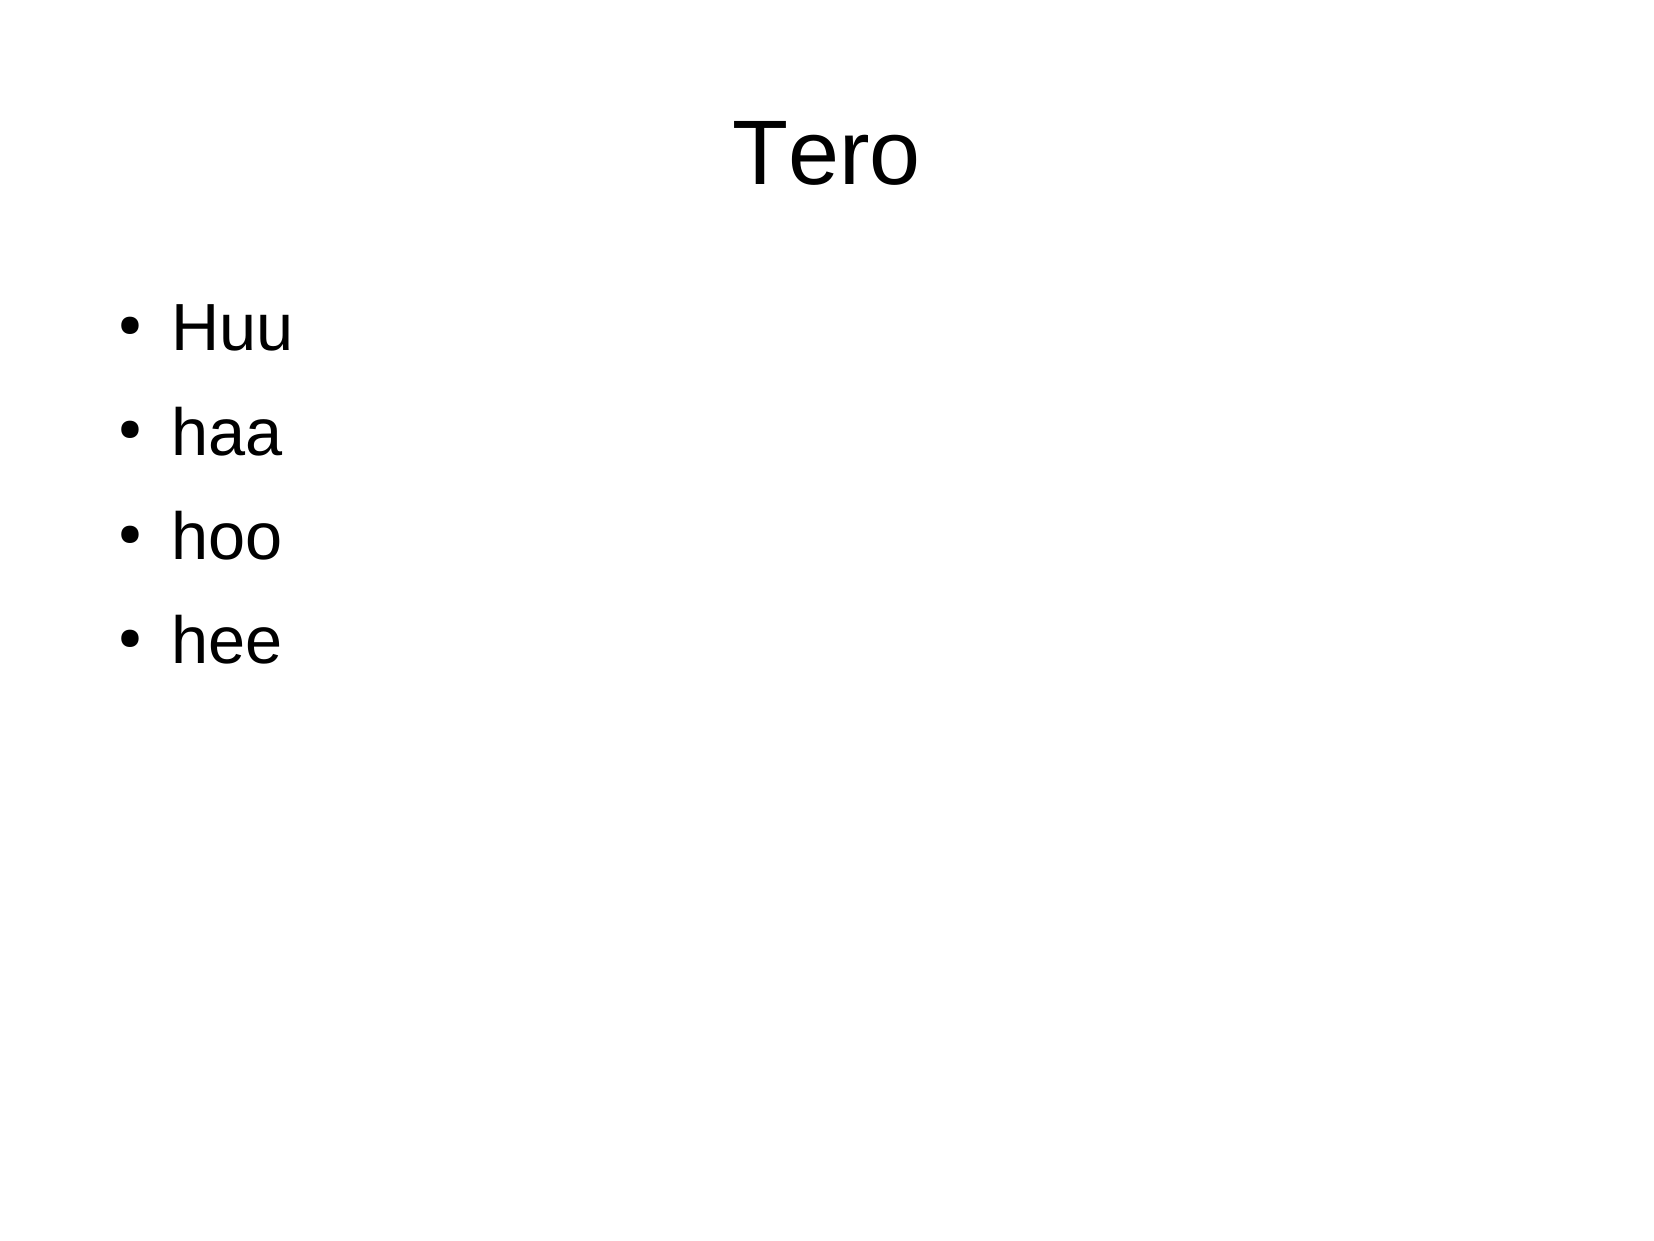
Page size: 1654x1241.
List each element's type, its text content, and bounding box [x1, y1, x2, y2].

title Tero [82, 49, 1571, 257]
list Huu haa hoo hee [82, 290, 1571, 1094]
